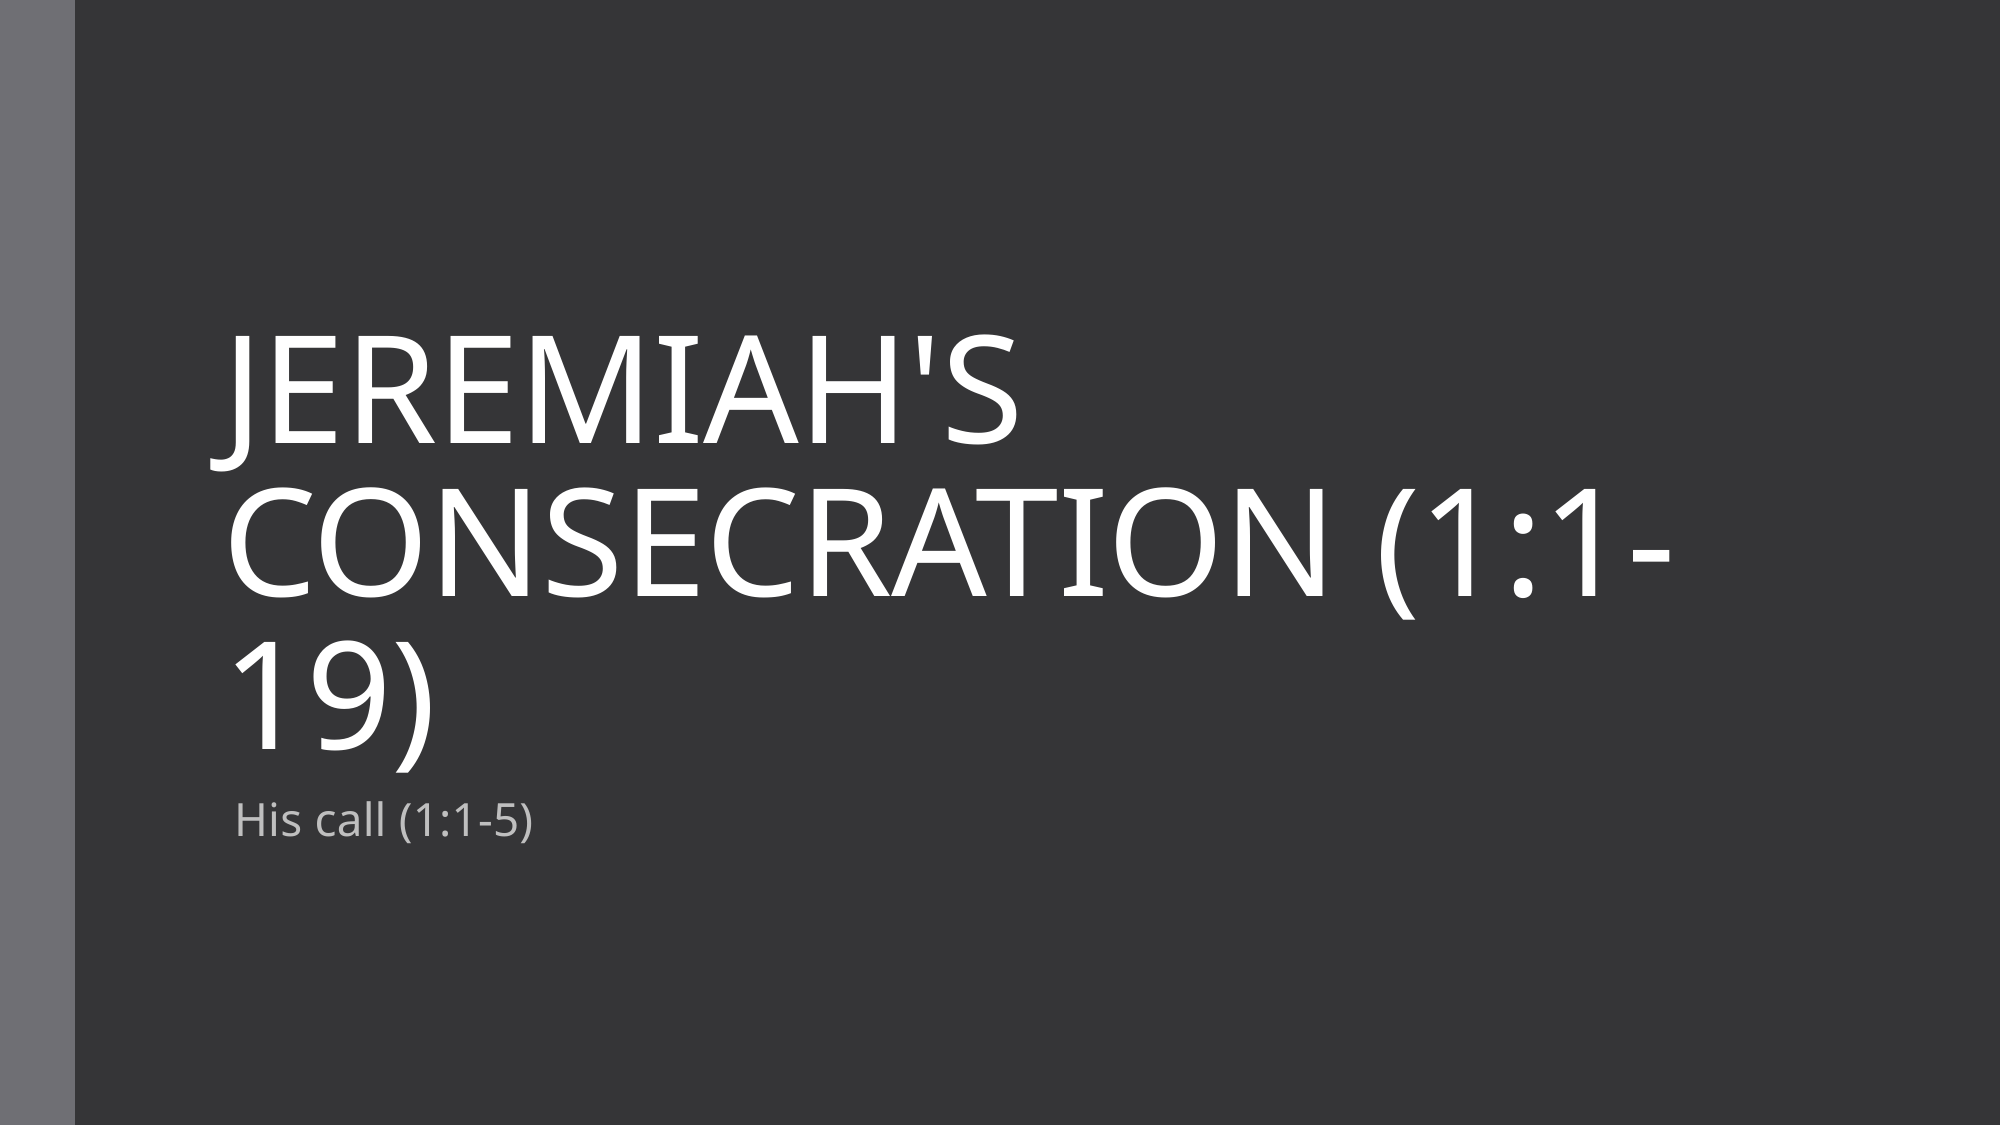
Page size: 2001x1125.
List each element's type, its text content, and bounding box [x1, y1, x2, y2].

title JEREMIAH'S CONSECRATION (1:1-19) [206, 124, 1752, 787]
subtitle His call (1:1-5) [206, 787, 1752, 1066]
